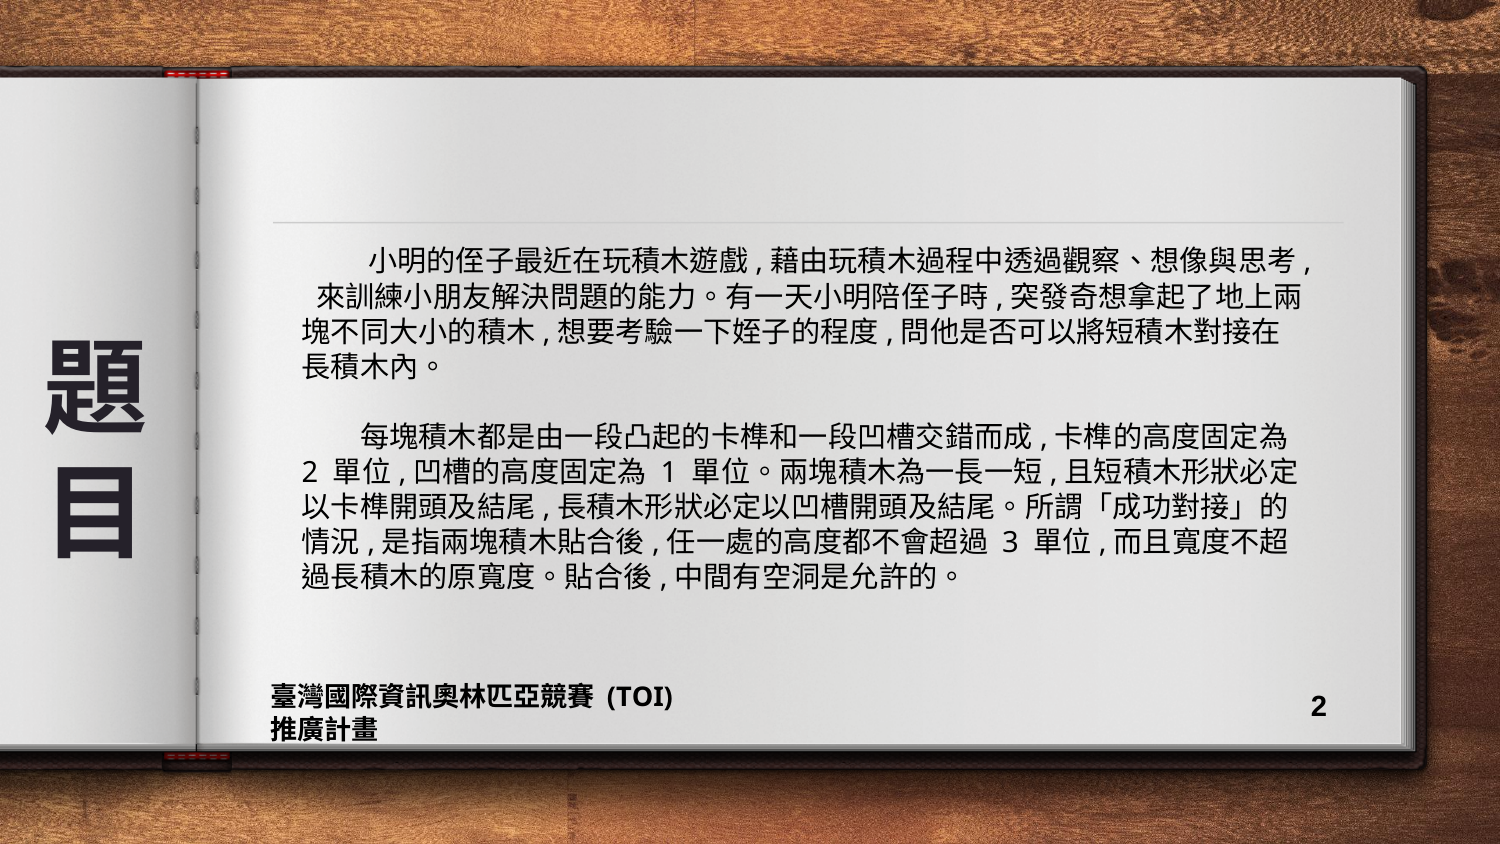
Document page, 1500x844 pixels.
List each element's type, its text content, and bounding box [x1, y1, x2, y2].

text_box 題 目 [28, 306, 210, 552]
text_box [1295, 672, 1386, 737]
text_box 小明的侄子最近在玩積木遊戲,藉由玩積木過程中透過觀察、想像與思考, 來訓練小朋友解決問題的能力。有一天小明陪侄子時,突發奇想拿起了地上兩塊不同大小的積木,想要考驗一下姪子的程度,問他是否可以將短積木對接在長積木內。 每塊積木都是由一段凸起的卡榫和一段凹槽交錯而成,卡榫的高度固定為2 單位,凹槽的高度固定為 1 單位。兩塊積木為一長一短,且短積木形狀必定以卡榫開頭及結尾,長積木形狀必定以凹槽開頭及結尾。所謂「成功對接」的情況,是指兩塊積木貼合後,任一處的高度都不會超過 3 單位,而且寬度不超過長積木的原寬度。貼合後,中間有空洞是允許的。 [287, 231, 1321, 627]
